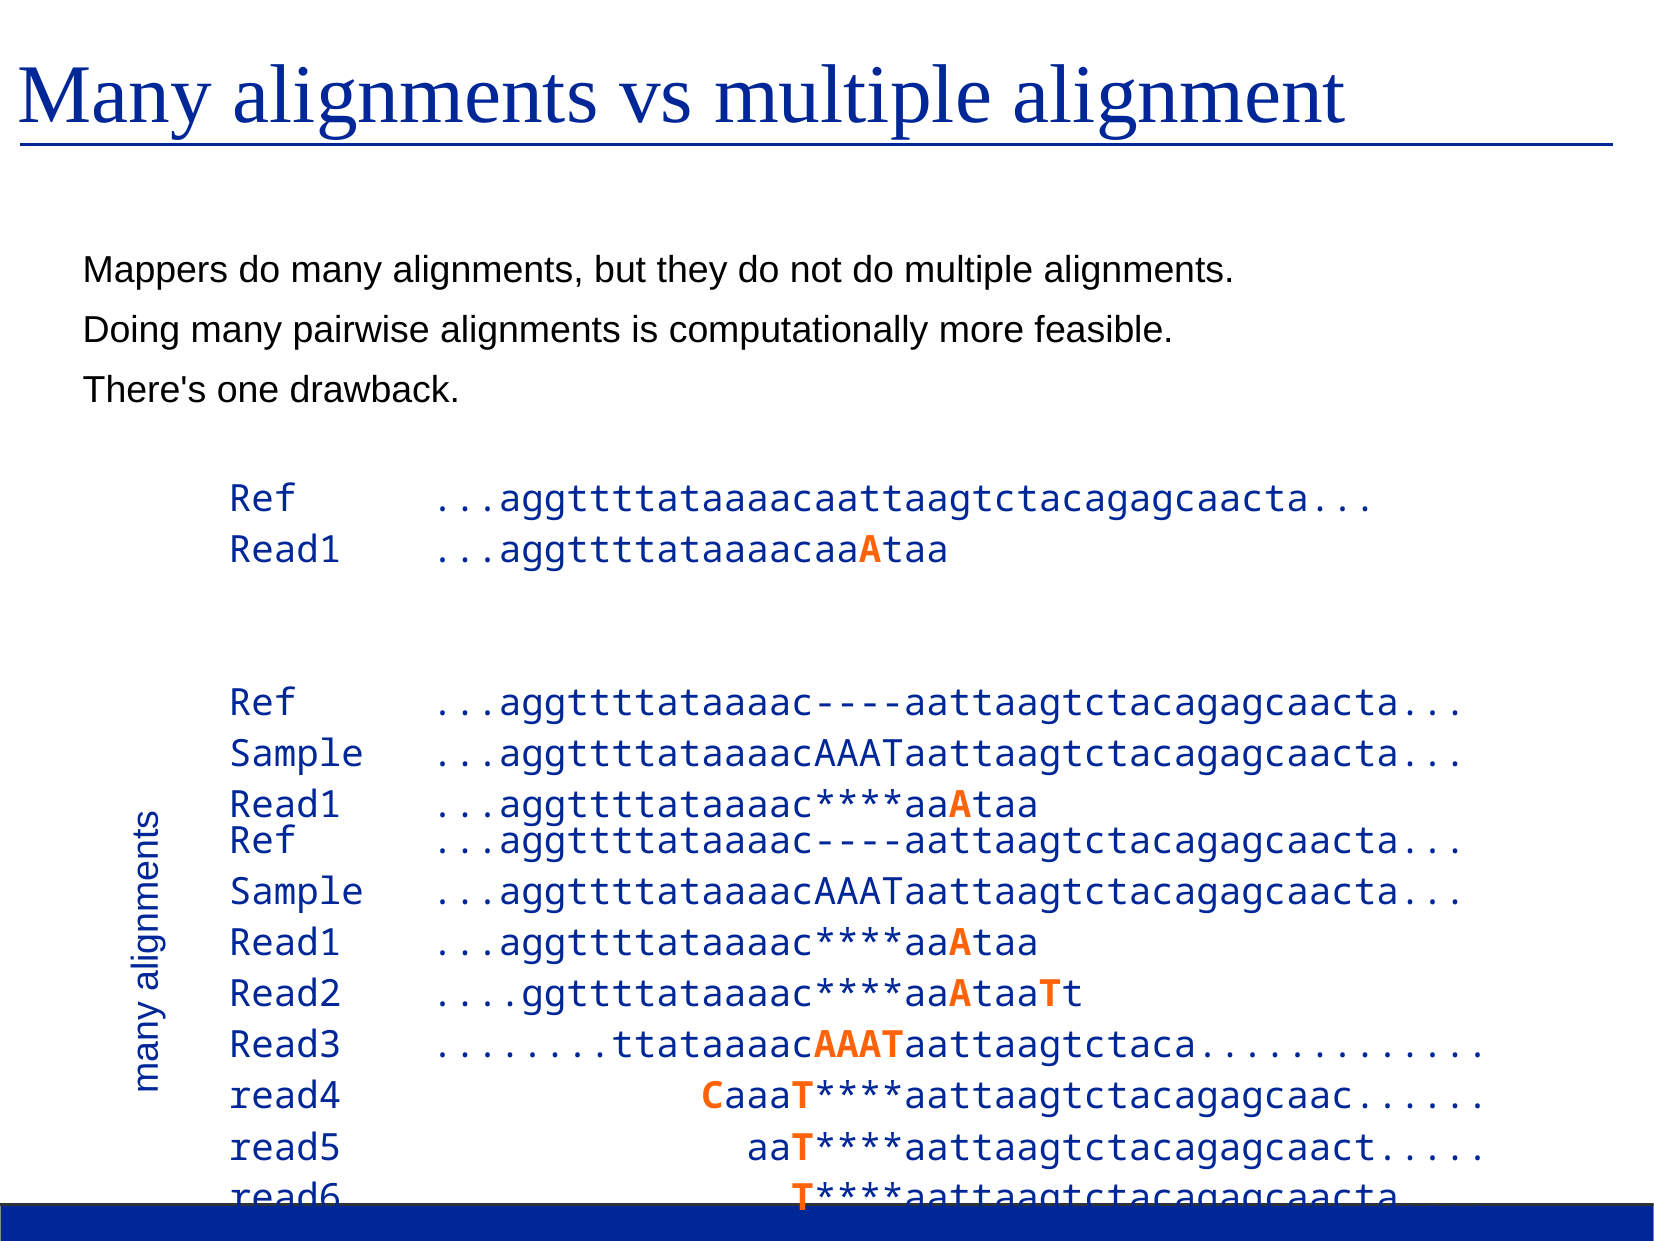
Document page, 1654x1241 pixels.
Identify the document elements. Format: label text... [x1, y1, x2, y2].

list Mappers do many alignments, but they do not do multiple alignments. Doing many pairwise alignments is computationally more feasible. There's one drawback. [82, 248, 1571, 1068]
text_box Ref ...aggttttataaaacaattaagtctacagagcaacta... Read1 ...aggttttataaaacaaAtaa Ref ...aggttttataaaac----aattaagtctacagagcaacta... Sample ...aggttttataaaacAAATaattaagtctacagagcaacta... Read1 ...aggttttataaaac****aaAtaa [191, 463, 1579, 784]
text_box many alignments [116, 780, 174, 1109]
title Many alignments vs multiple alignment [17, 0, 1589, 198]
text_box Ref ...aggttttataaaac----aattaagtctacagagcaacta... Sample ...aggttttataaaacAAATaattaagtctacagagcaacta... Read1 ...aggttttataaaac****aaAtaa Read2 ....ggttttataaaac****aaAtaaTt Read3 ........ttataaaacAAATaattaagtctaca............. read4 CaaaT****aattaagtctacagagcaac...... read5 aaT****aattaagtctacagagcaact..... read6 T****aattaagtctacagagcaacta.... [191, 806, 1580, 1170]
